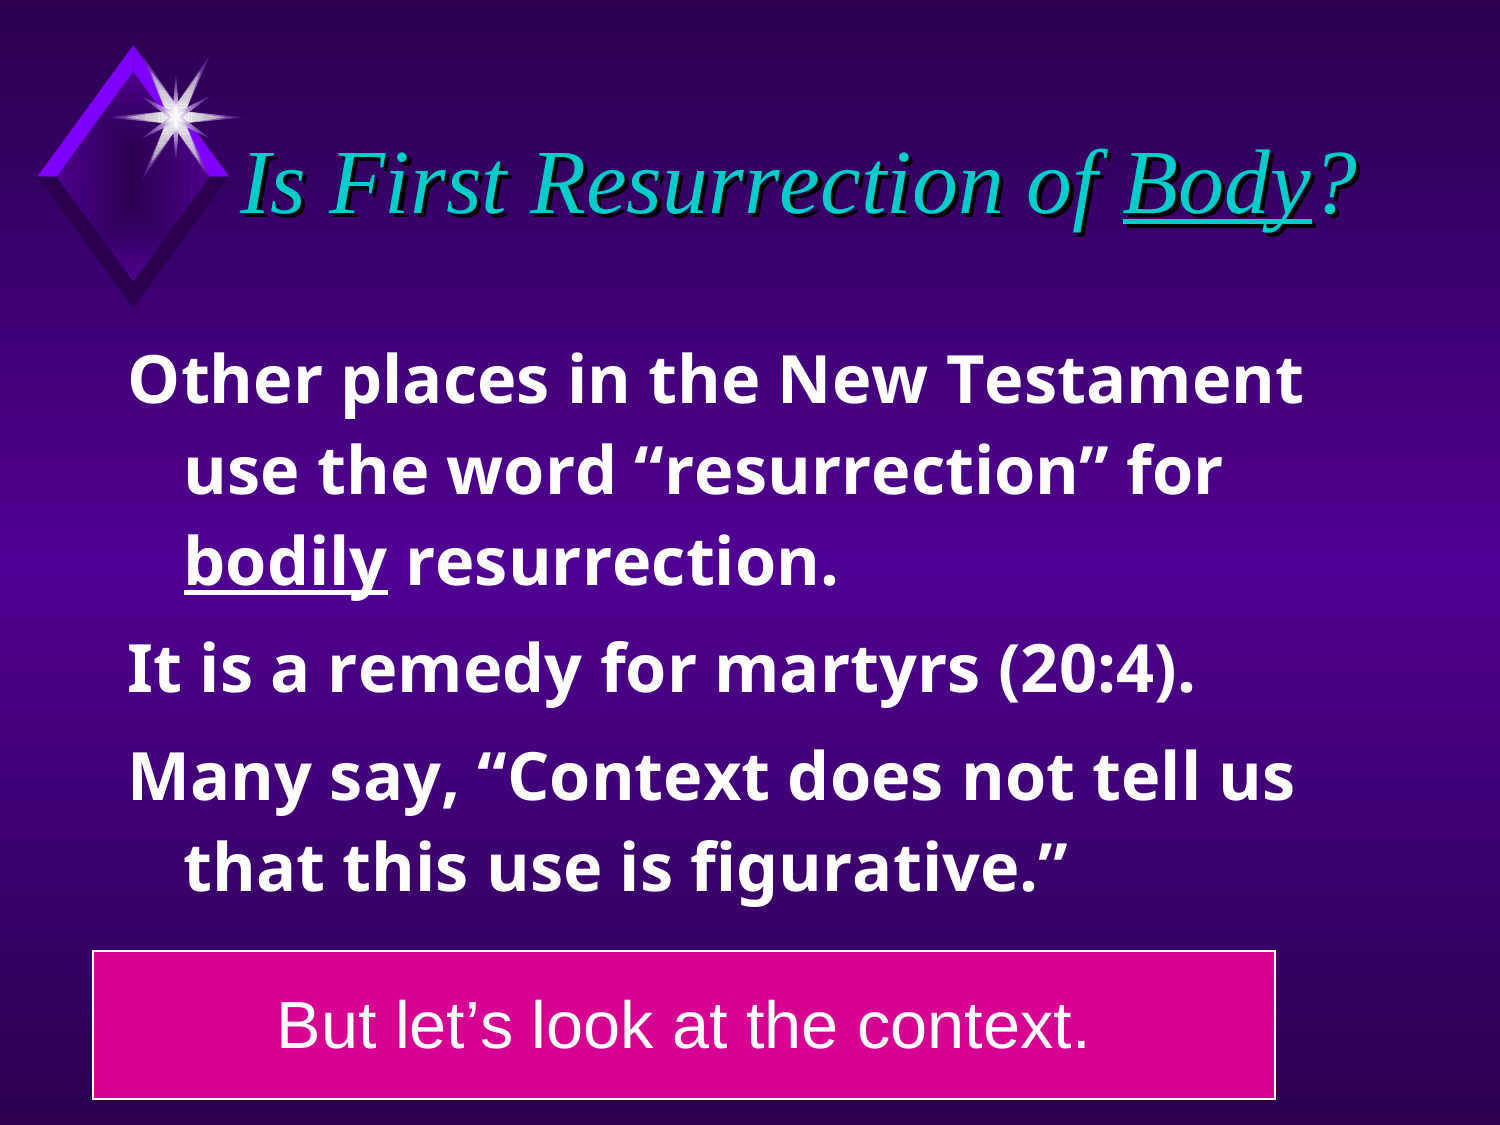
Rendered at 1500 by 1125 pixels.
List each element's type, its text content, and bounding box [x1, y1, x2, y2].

text_box But let’s look at the context. [93, 950, 1276, 1099]
title Is First Resurrection of Body? [224, 78, 1388, 288]
list Other places in the New Testament use the word “resurrection” for bodily resurrection. It is a remedy for martyrs (20:4). Many say, “Context does not tell us that this use is figurative.” [112, 324, 1388, 1001]
